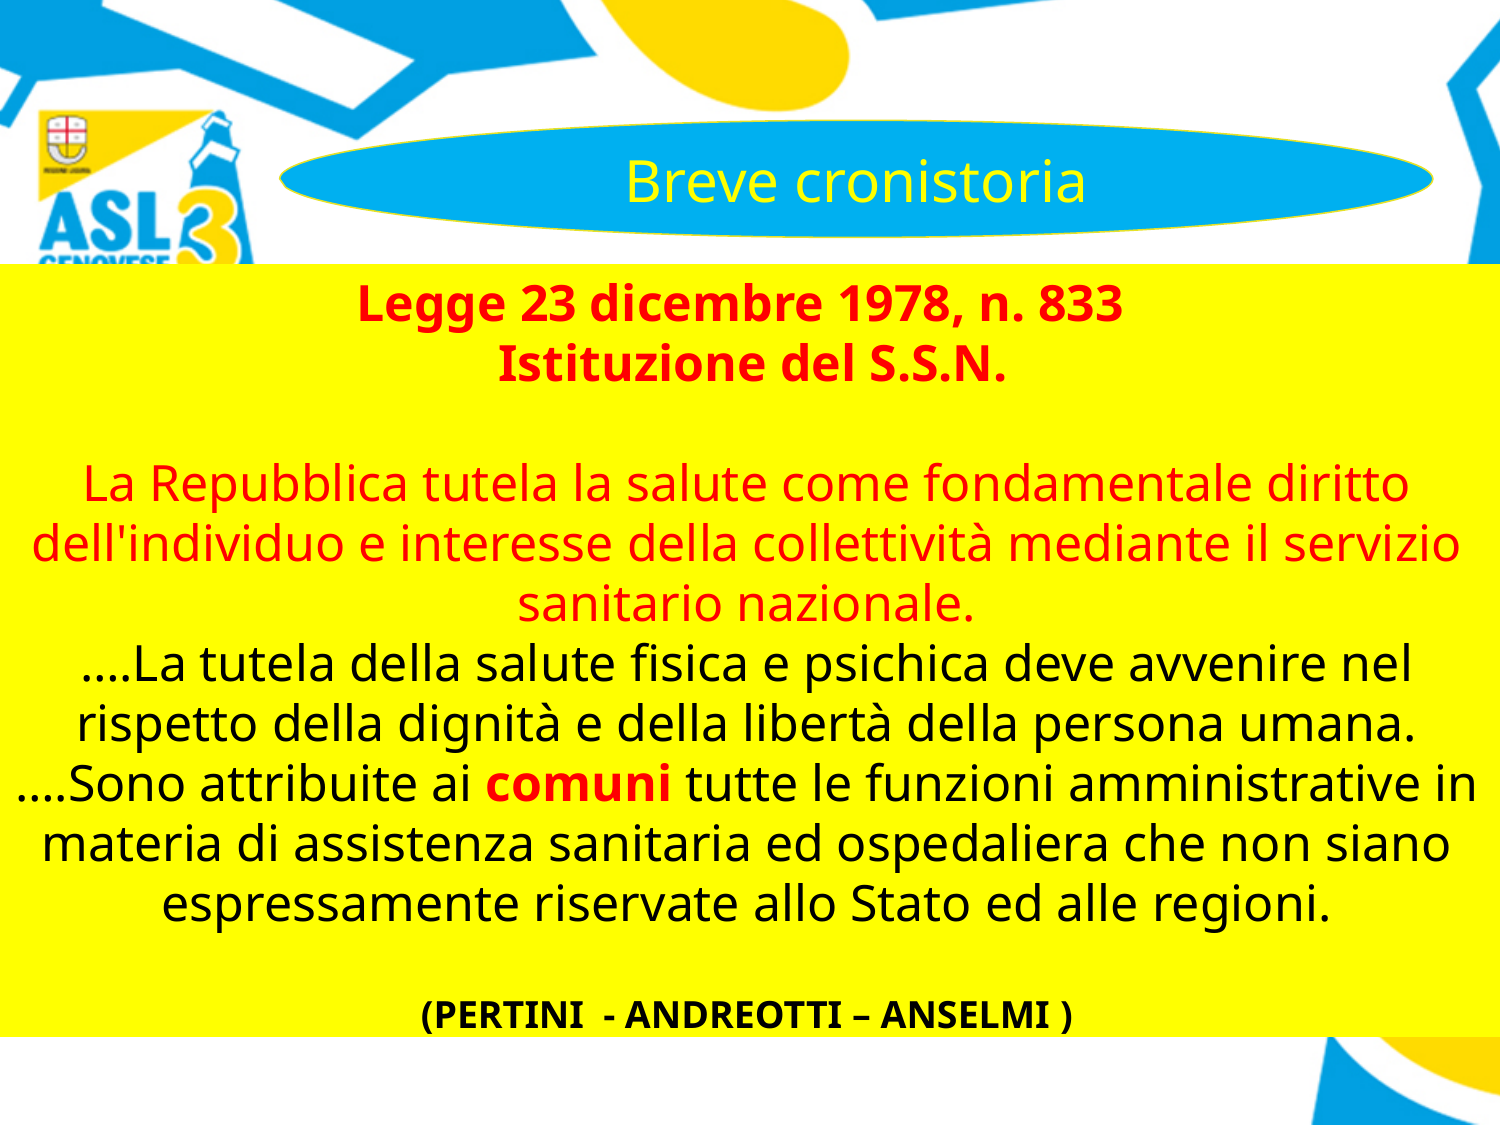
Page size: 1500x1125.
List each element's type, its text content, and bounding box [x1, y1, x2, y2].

text_box Breve cronistoria [279, 120, 1433, 238]
text_box Legge 23 dicembre 1978, n. 833 Istituzione del S.S.N. La Repubblica tutela la salute come fondamentale diritto dell'individuo e interesse della collettività mediante il servizio sanitario nazionale. ….La tutela della salute fisica e psichica deve avvenire nel rispetto della dignità e della libertà della persona umana. ….Sono attribuite ai comuni tutte le funzioni amministrative in materia di assistenza sanitaria ed ospedaliera che non siano espressamente riservate allo Stato ed alle regioni. (PERTINI - ANDREOTTI – ANSELMI ) [0, 264, 1500, 1037]
